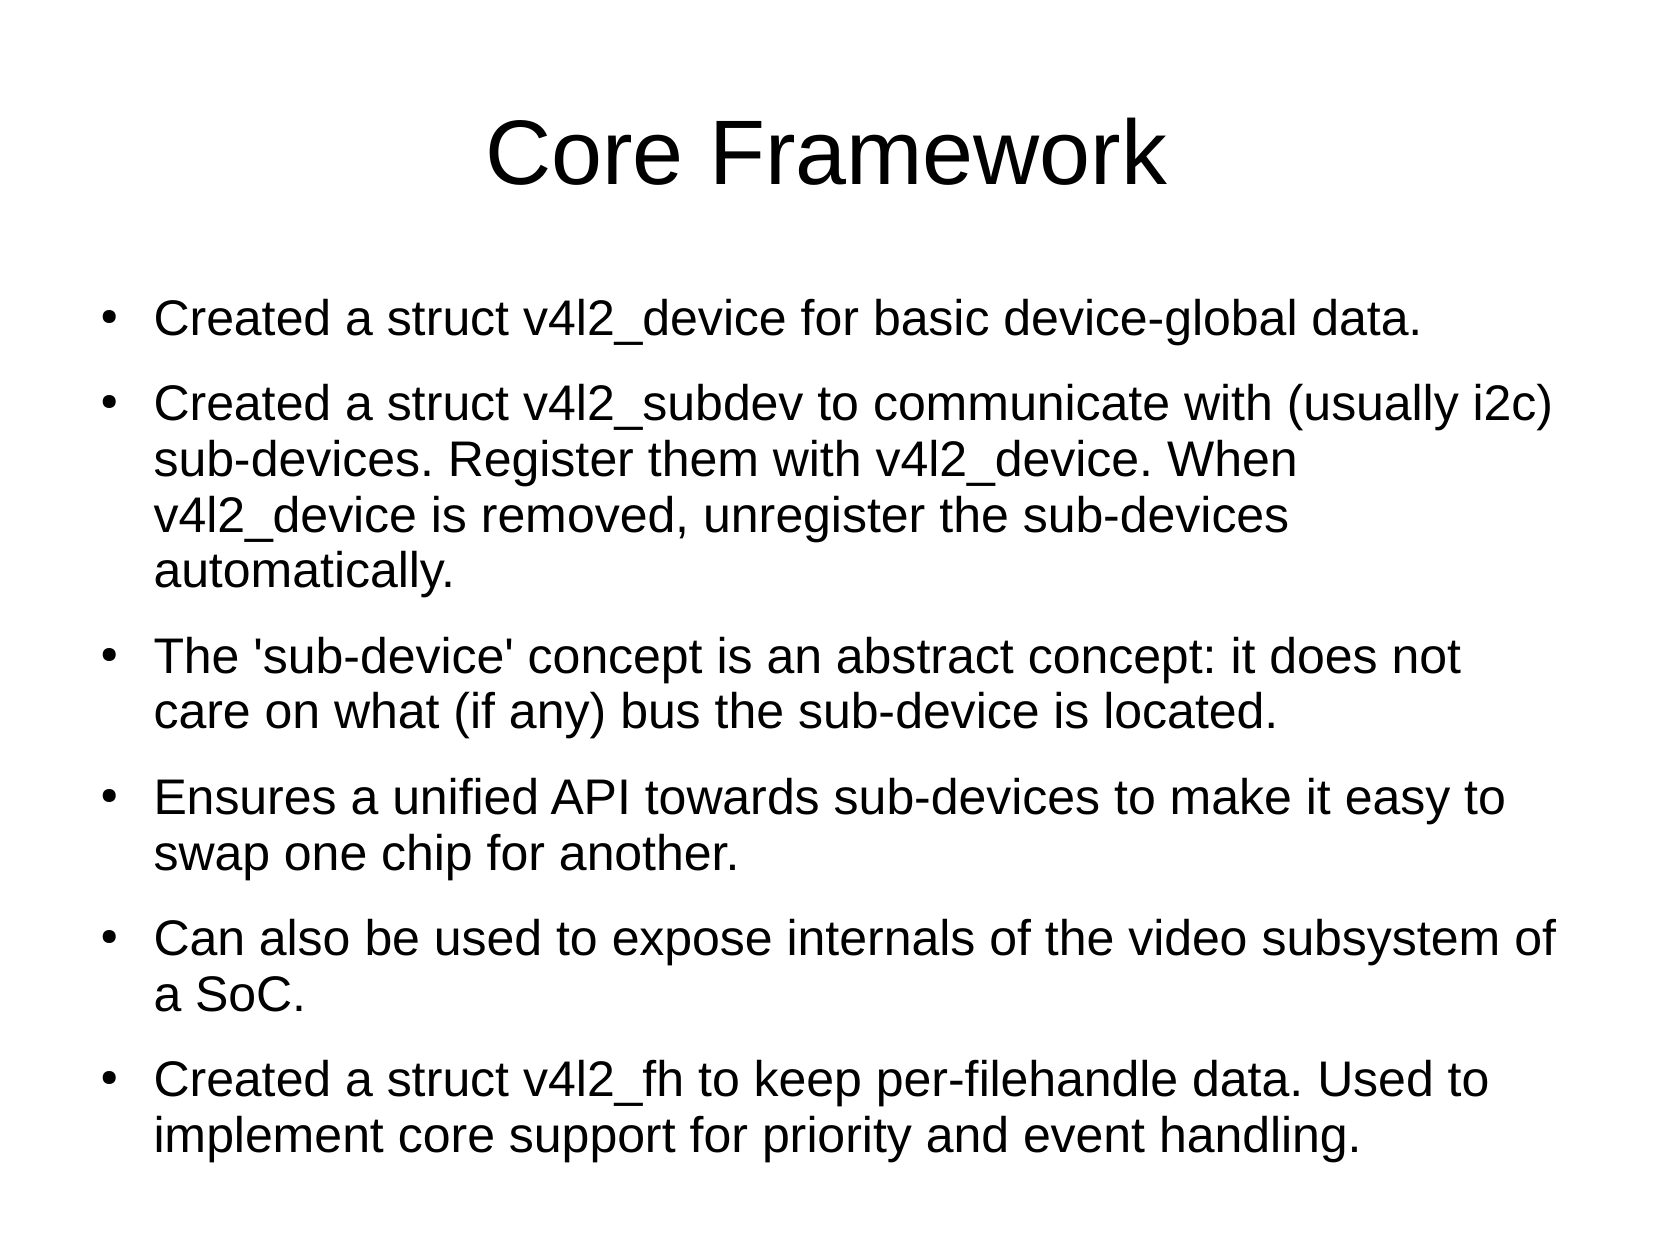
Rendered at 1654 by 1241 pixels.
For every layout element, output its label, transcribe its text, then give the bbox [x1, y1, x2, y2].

title Core Framework [82, 56, 1571, 250]
list Created a struct v4l2_device for basic device-global data. Created a struct v4l2_subdev to communicate with (usually i2c) sub-devices. Register them with v4l2_device. When v4l2_device is removed, unregister the sub-devices automatically. The 'sub-device' concept is an abstract concept: it does not care on what (if any) bus the sub-device is located. Ensures a unified API towards sub-devices to make it easy to swap one chip for another. Can also be used to expose internals of the video subsystem of a SoC. Created a struct v4l2_fh to keep per-filehandle data. Used to implement core support for priority and event handling. [82, 290, 1571, 1163]
